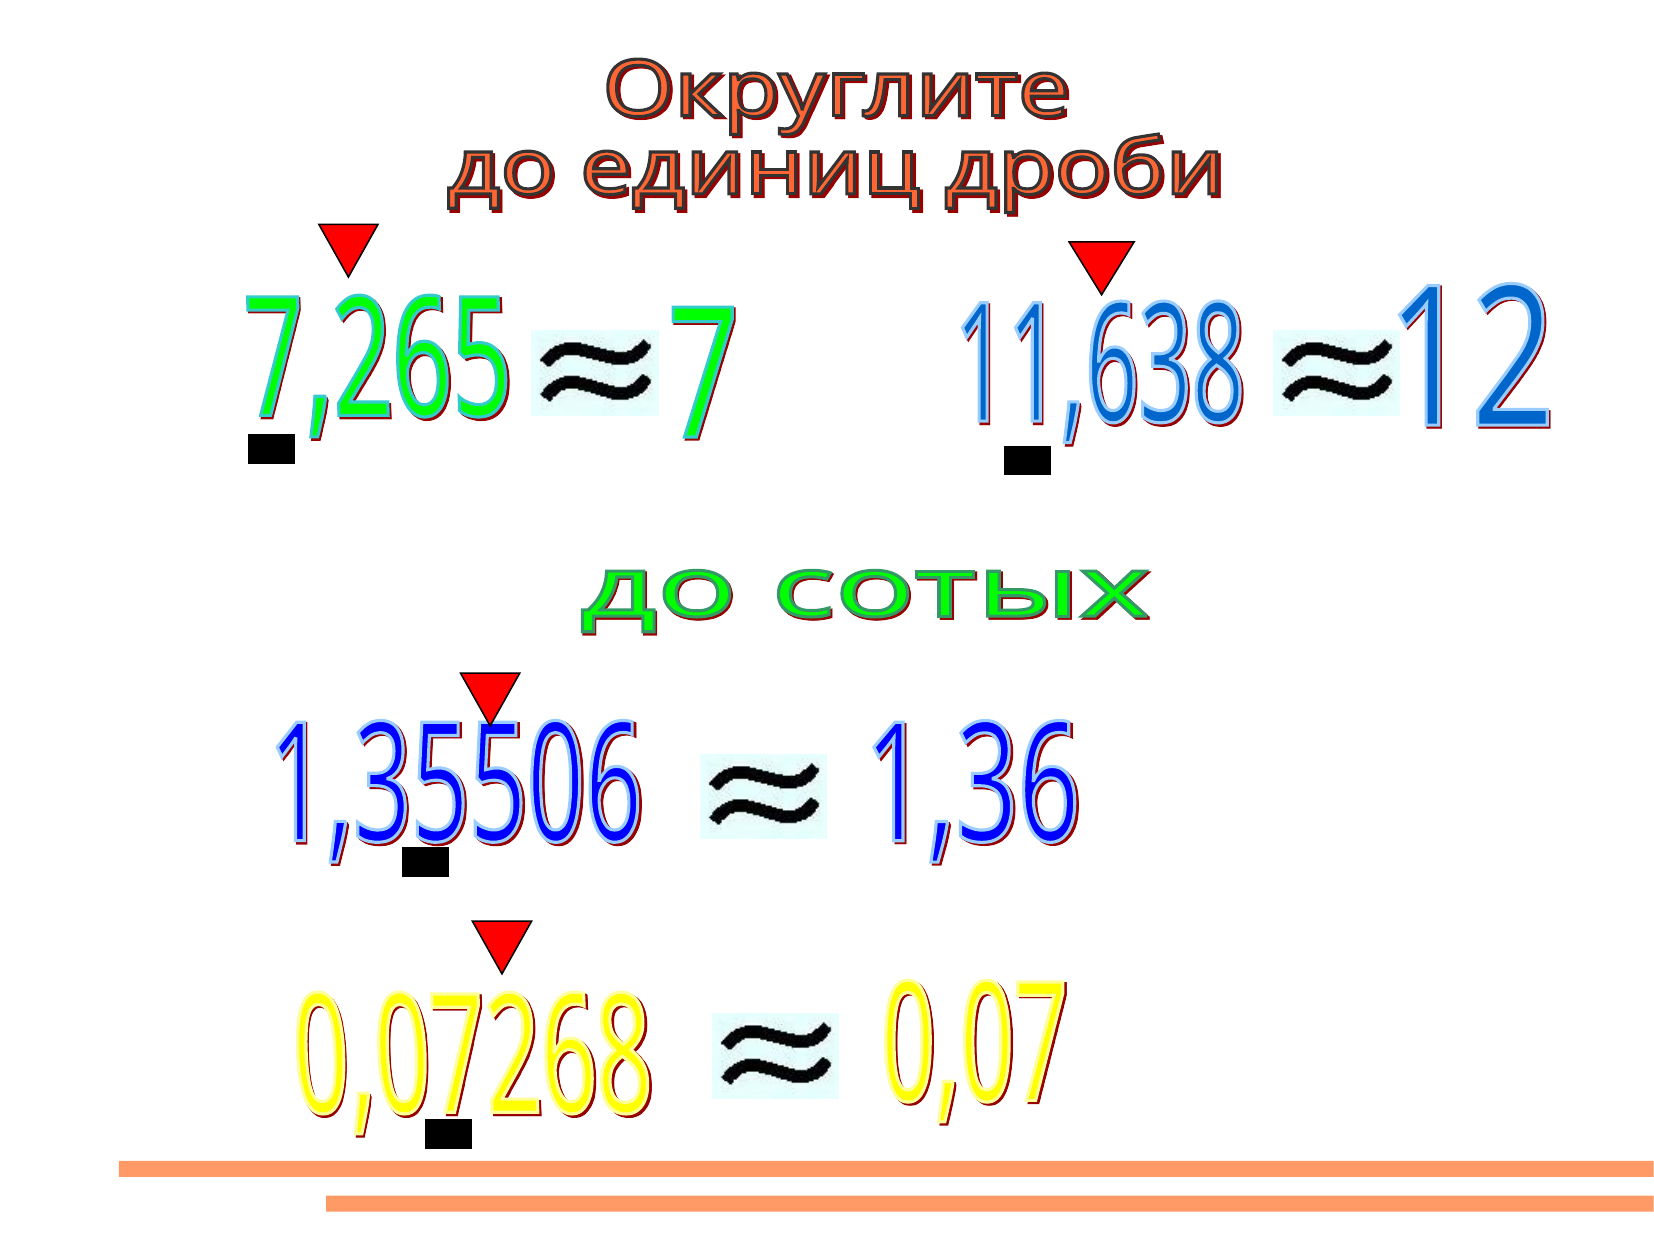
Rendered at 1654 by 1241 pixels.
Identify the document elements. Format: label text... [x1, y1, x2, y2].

text_box 0,07268 [355, 1093, 369, 1134]
text_box 12 [1477, 283, 1548, 426]
text_box до сотых [1081, 571, 1146, 617]
text_box до сотых [842, 570, 908, 617]
text_box Округлите до единиц дроби [976, 73, 1017, 116]
text_box 1,35506 [277, 722, 305, 841]
text_box 0,07268 [297, 992, 344, 1114]
text_box 1,35506 [417, 722, 464, 843]
text_box Округлите до единиц дроби [752, 151, 796, 194]
text_box 11,638 [1015, 302, 1041, 422]
text_box 1,36 [1023, 720, 1075, 843]
text_box Округлите до единиц дроби [1173, 151, 1217, 194]
text_box 7 [673, 307, 733, 437]
text_box 0,07 [885, 980, 931, 1103]
text_box 1,35506 [330, 821, 346, 863]
text_box 11,638 [1196, 301, 1241, 423]
text_box [460, 673, 520, 726]
text_box Округлите до единиц дроби [448, 151, 499, 209]
text_box Округлите до единиц дроби [810, 151, 855, 194]
text_box Округлите до единиц дроби [870, 151, 919, 209]
text_box 1,35506 [531, 720, 580, 843]
text_box Округлите до единиц дроби [693, 151, 737, 194]
text_box 0,07268 [545, 992, 593, 1114]
text_box 11,638 [1090, 301, 1135, 423]
text_box 0,07268 [378, 992, 426, 1114]
text_box Округлите до единиц дроби [863, 73, 908, 117]
text_box 1,35506 [357, 720, 406, 843]
text_box 1,36 [960, 720, 1012, 843]
text_box 1,36 [930, 821, 948, 863]
text_box 7,265 [310, 396, 326, 437]
text_box Округлите до единиц дроби [633, 151, 684, 209]
text_box [1069, 241, 1135, 295]
text_box 0,07268 [488, 992, 538, 1113]
text_box [472, 921, 532, 974]
text_box 12 [1399, 285, 1439, 426]
text_box Округлите до единиц дроби [1115, 134, 1161, 195]
text_box Округлите до единиц дроби [730, 73, 775, 135]
text_box 0,07 [938, 1081, 953, 1122]
text_box 1,36 [874, 722, 903, 841]
text_box до сотых [1056, 571, 1069, 617]
text_box Округлите до единиц дроби [833, 73, 864, 116]
text_box 7,265 [247, 296, 298, 416]
text_box Округлите до единиц дроби [585, 151, 628, 195]
text_box до сотых [582, 571, 655, 632]
text_box 7,265 [459, 296, 506, 418]
picture [1273, 330, 1400, 416]
picture [531, 330, 659, 416]
picture [700, 754, 827, 839]
text_box 0,07268 [431, 993, 479, 1113]
text_box Округлите до единиц дроби [505, 151, 551, 195]
text_box Округлите до единиц дроби [778, 73, 826, 135]
text_box Округлите до единиц дроби [1022, 73, 1065, 117]
text_box Округлите до единиц дроби [1059, 151, 1106, 195]
text_box 1,35506 [590, 720, 638, 843]
text_box до сотых [664, 570, 730, 617]
text_box Округлите до единиц дроби [681, 73, 722, 116]
text_box 11,638 [1064, 401, 1079, 443]
text_box 0,07268 [601, 992, 648, 1114]
picture [712, 1013, 839, 1099]
text_box 11,638 [1142, 301, 1187, 423]
text_box [318, 224, 379, 278]
text_box Округлите до единиц дроби [946, 151, 997, 209]
text_box до сотых [778, 570, 831, 617]
text_box Округлите до единиц дроби [923, 73, 967, 116]
text_box 7,265 [397, 295, 448, 418]
text_box 1,35506 [475, 722, 521, 843]
text_box 0,07 [1017, 981, 1063, 1101]
text_box Округлите до единиц дроби [1005, 151, 1050, 213]
text_box до сотых [916, 571, 974, 617]
text_box 7,265 [336, 295, 389, 416]
text_box 11,638 [962, 302, 988, 422]
text_box до сотых [987, 571, 1045, 617]
text_box 0,07 [964, 980, 1010, 1103]
text_box Округлите до единиц дроби [607, 59, 669, 117]
